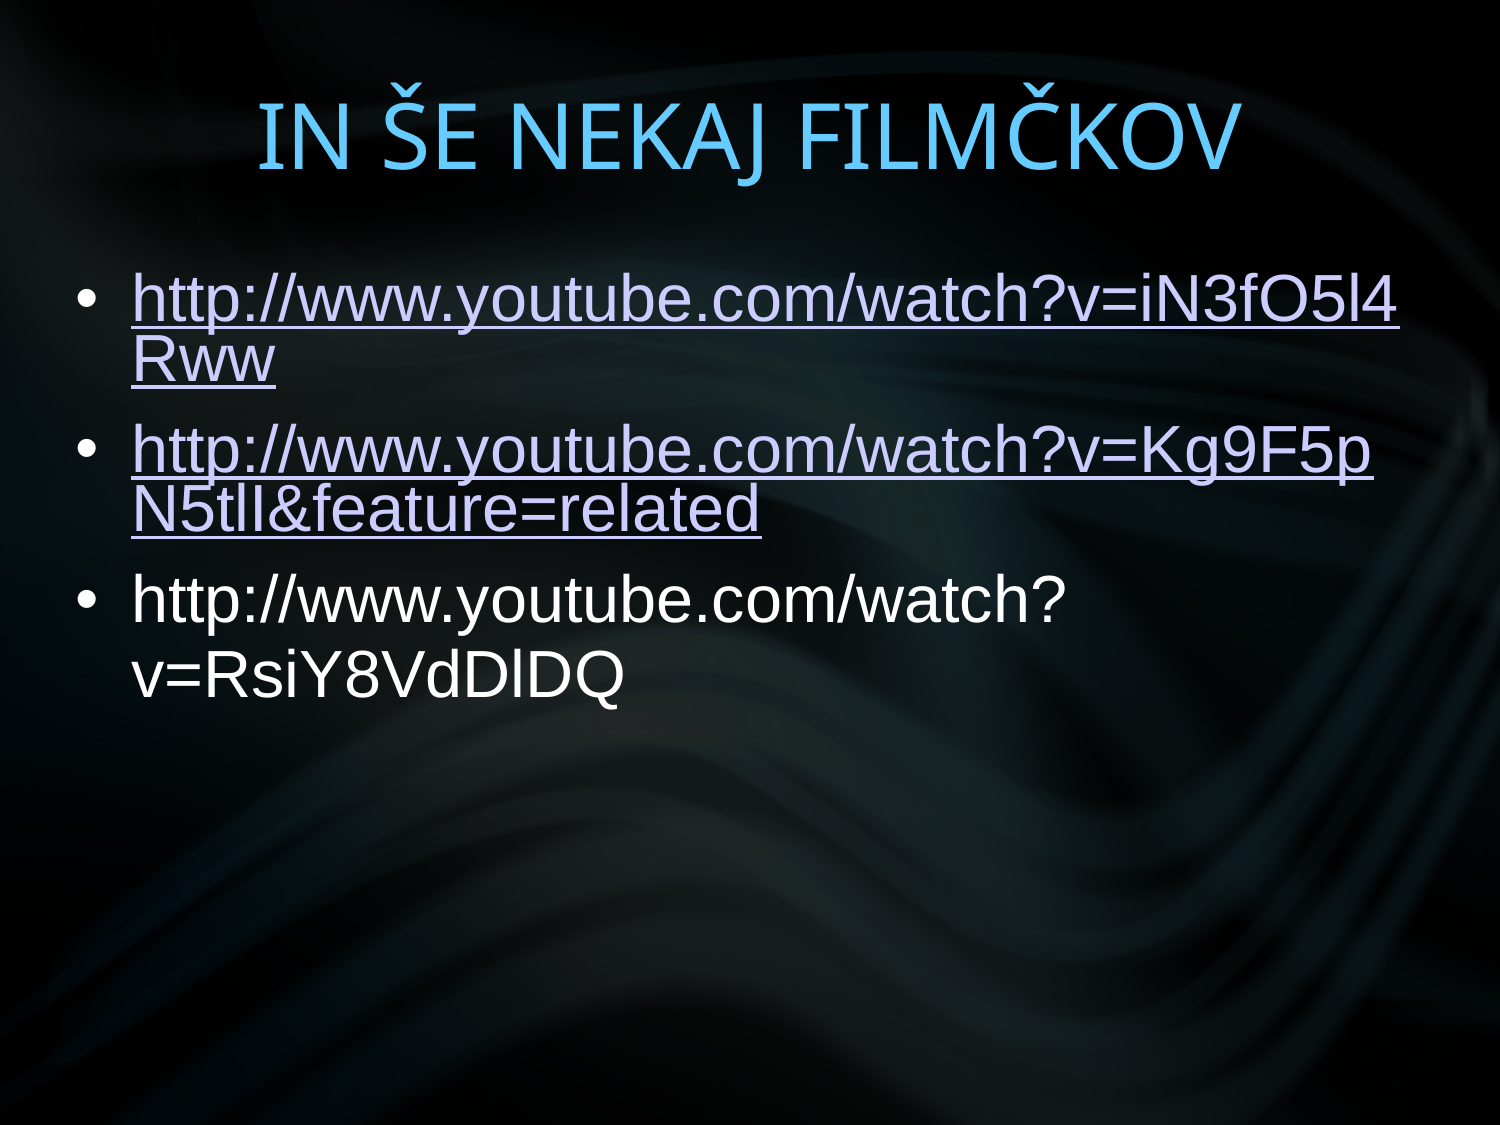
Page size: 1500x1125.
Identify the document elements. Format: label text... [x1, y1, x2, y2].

list http://www.youtube.com/watch?v=iN3fO5l4Rww http://www.youtube.com/watch?v=Kg9F5pN5tlI&feature=related http://www.youtube.com/watch?v=RsiY8VdDlDQ [75, 262, 1407, 878]
title IN ŠE NEKAJ FILMČKOV [75, 45, 1425, 233]
